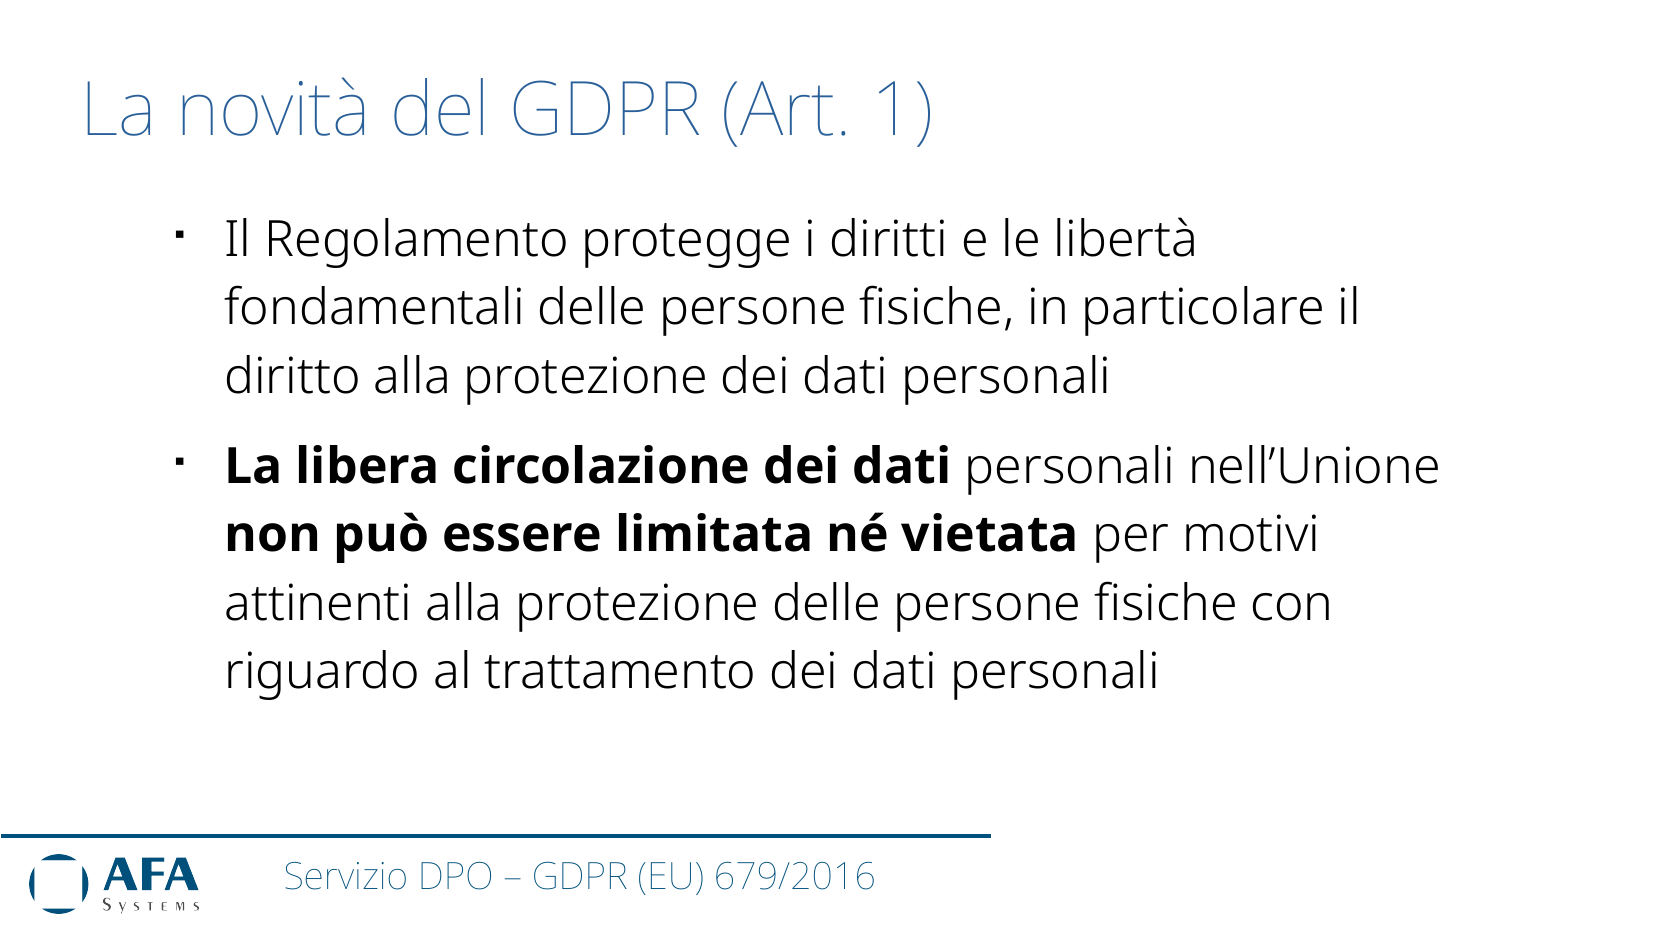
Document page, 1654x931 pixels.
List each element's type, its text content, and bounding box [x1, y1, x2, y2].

list Il Regolamento protegge i diritti e le libertà fondamentali delle persone fisiche, in particolare il diritto alla protezione dei dati personali La libera circolazione dei dati personali nell’Unione non può essere limitata né vietata per motivi attinenti alla protezione delle persone fisiche con riguardo al trattamento dei dati personali [153, 203, 1501, 809]
picture [29, 854, 199, 914]
title La novità del GDPR (Art. 1) [80, 61, 1583, 151]
